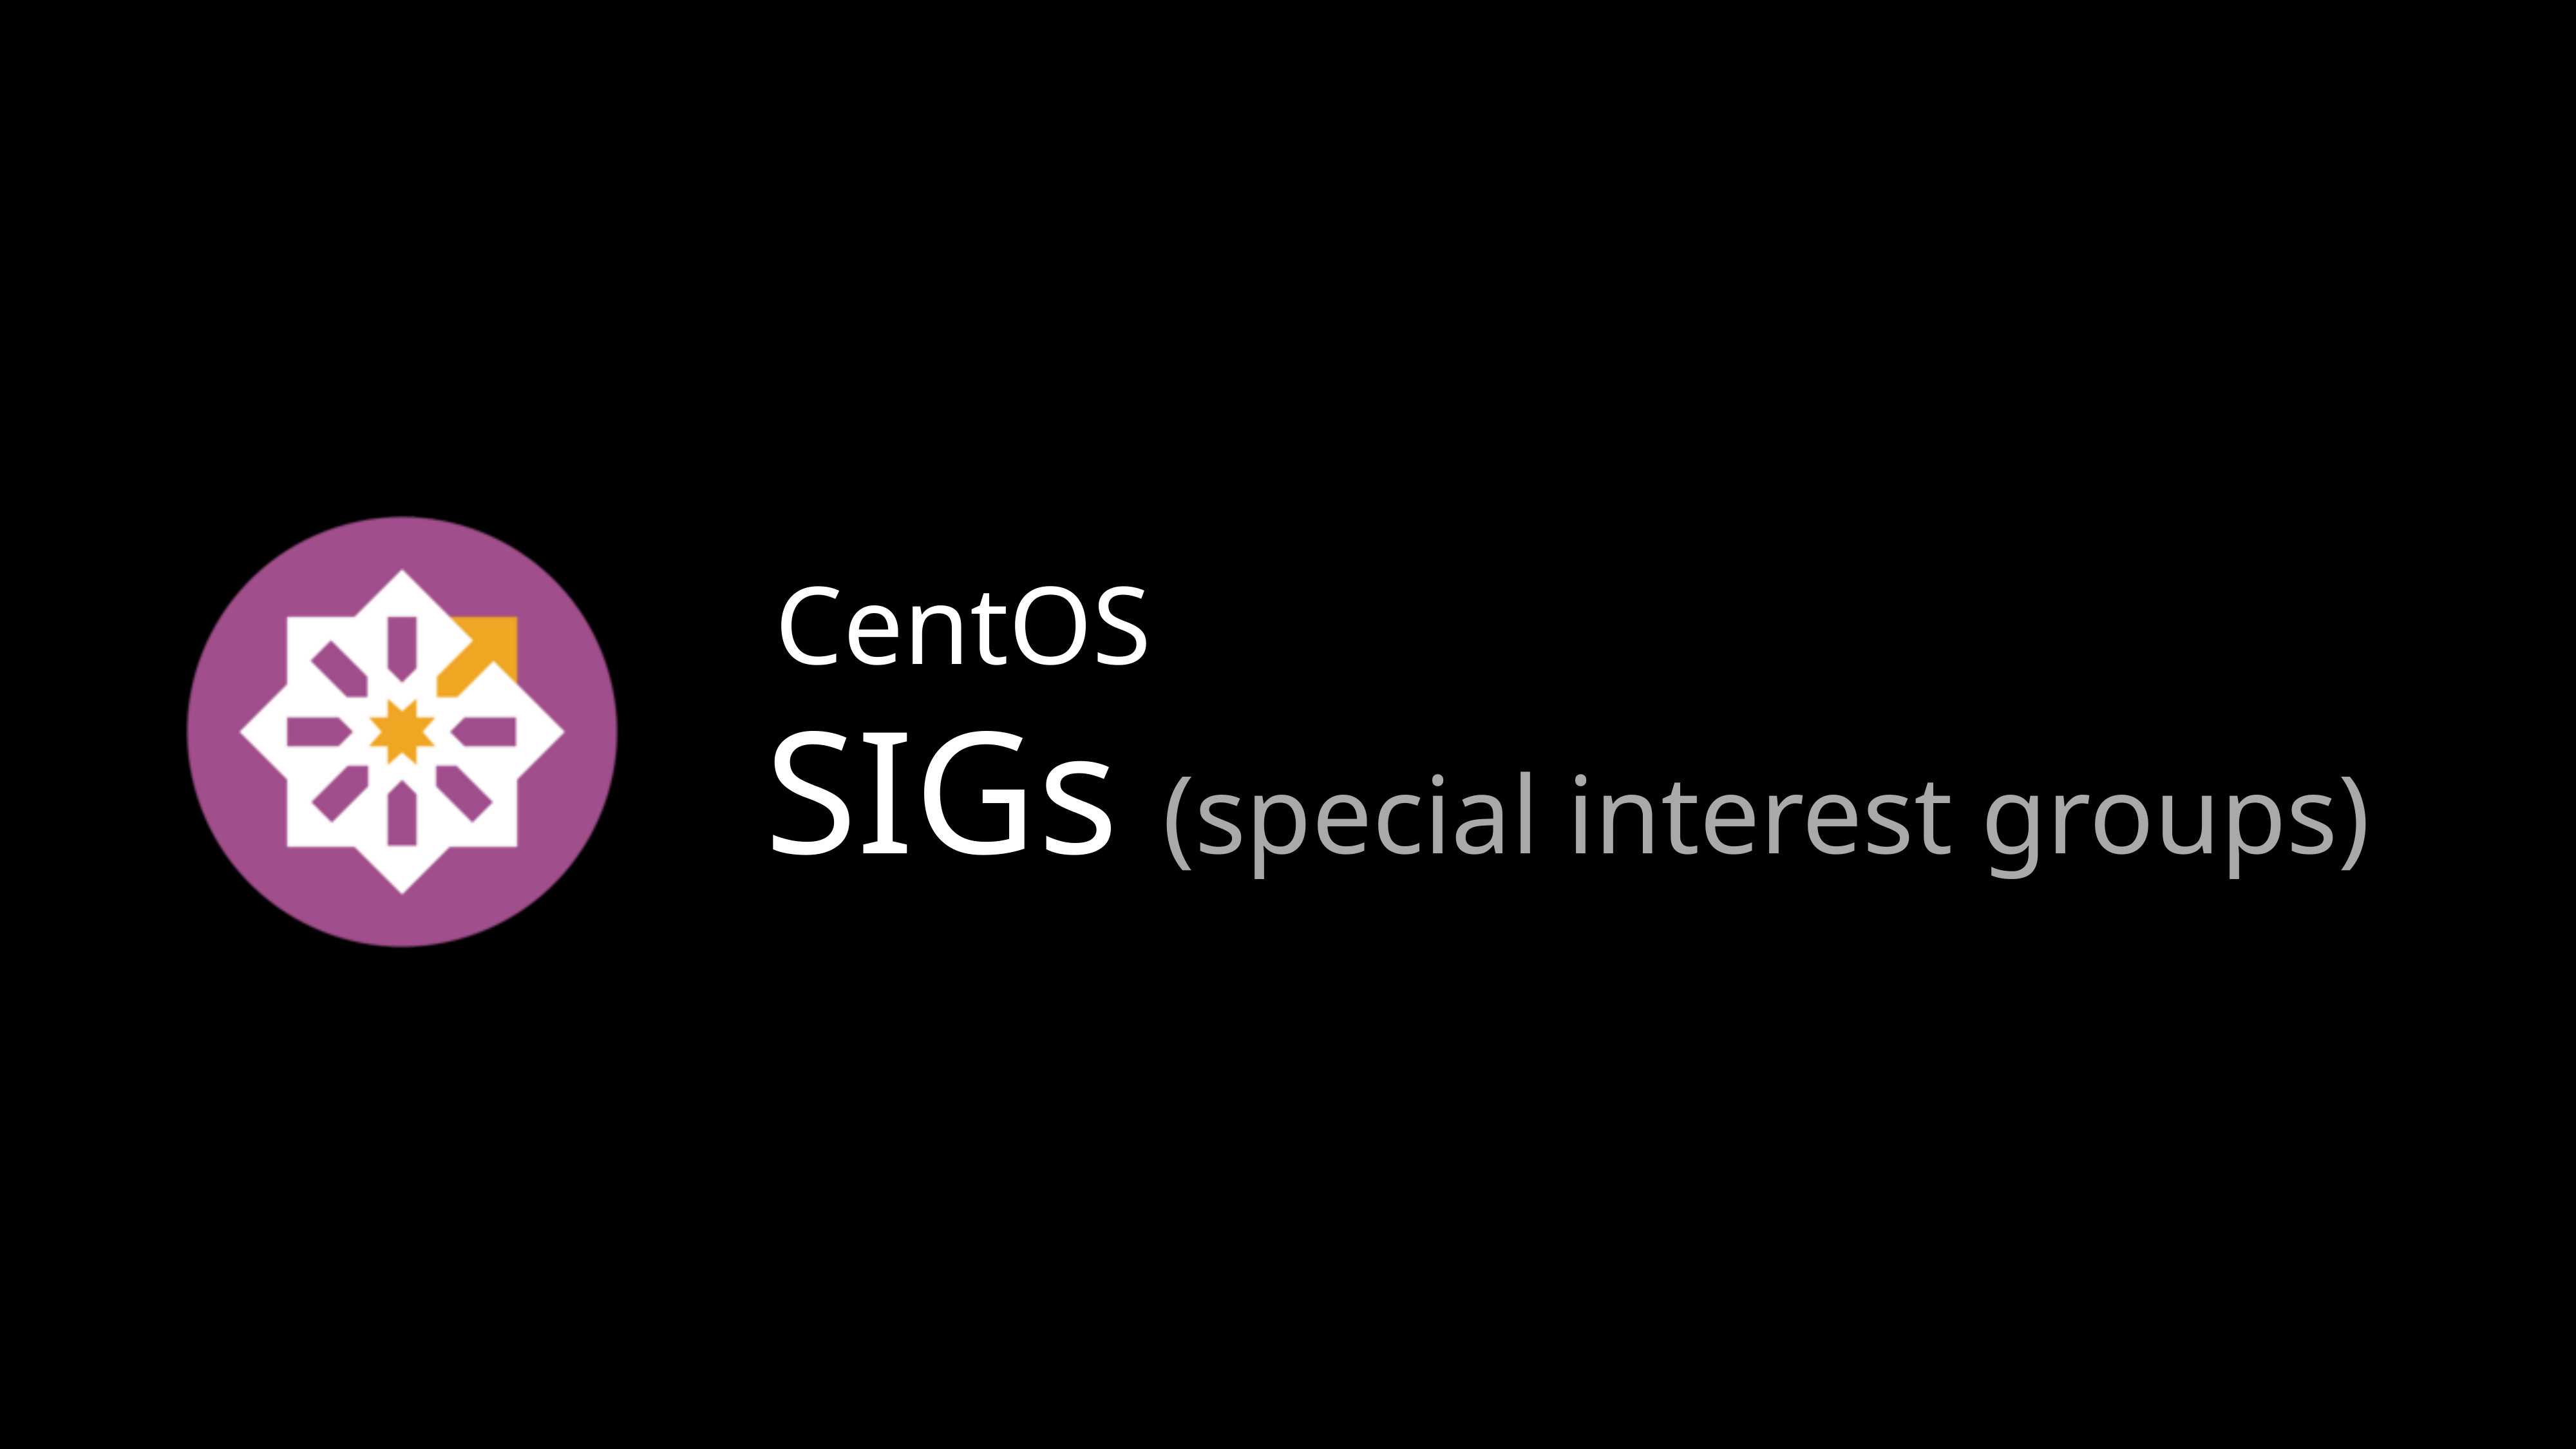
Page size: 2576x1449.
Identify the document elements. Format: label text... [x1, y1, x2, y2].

text_box SIGs (special interest groups) [759, 701, 2526, 896]
picture [145, 475, 661, 990]
text_box CentOS [770, 566, 1198, 693]
